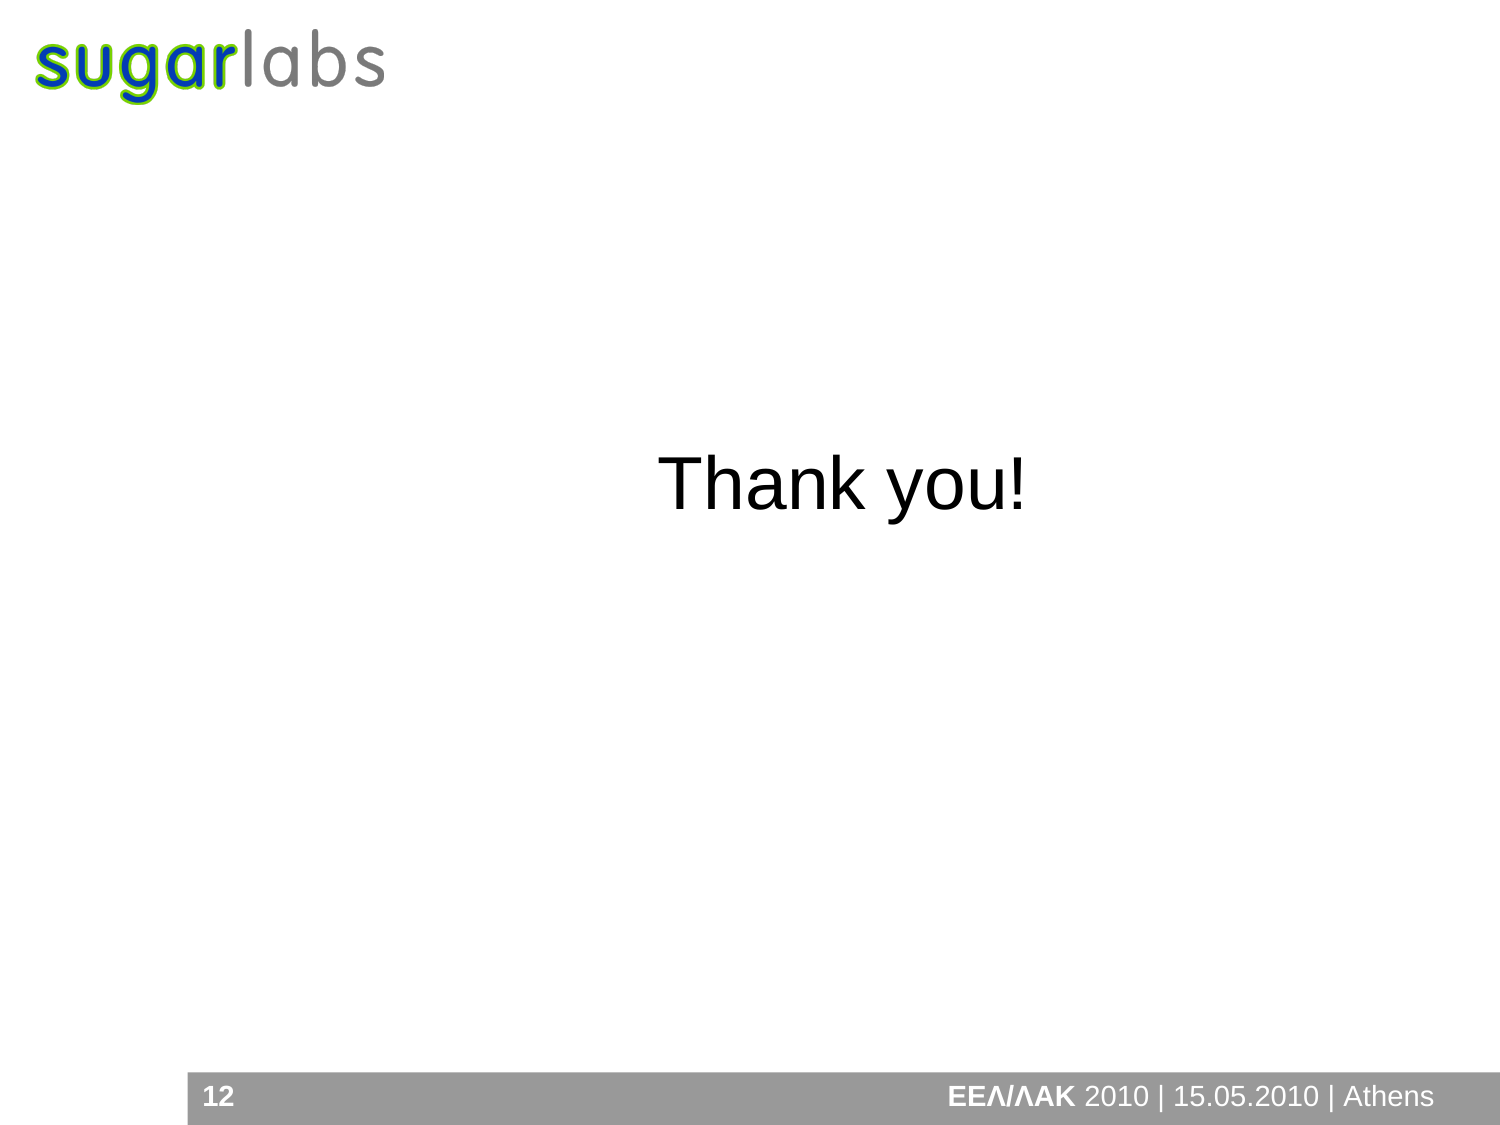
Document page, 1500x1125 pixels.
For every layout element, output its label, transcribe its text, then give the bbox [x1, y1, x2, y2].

picture [35, 29, 384, 105]
list Thank you! [187, 337, 1425, 1042]
